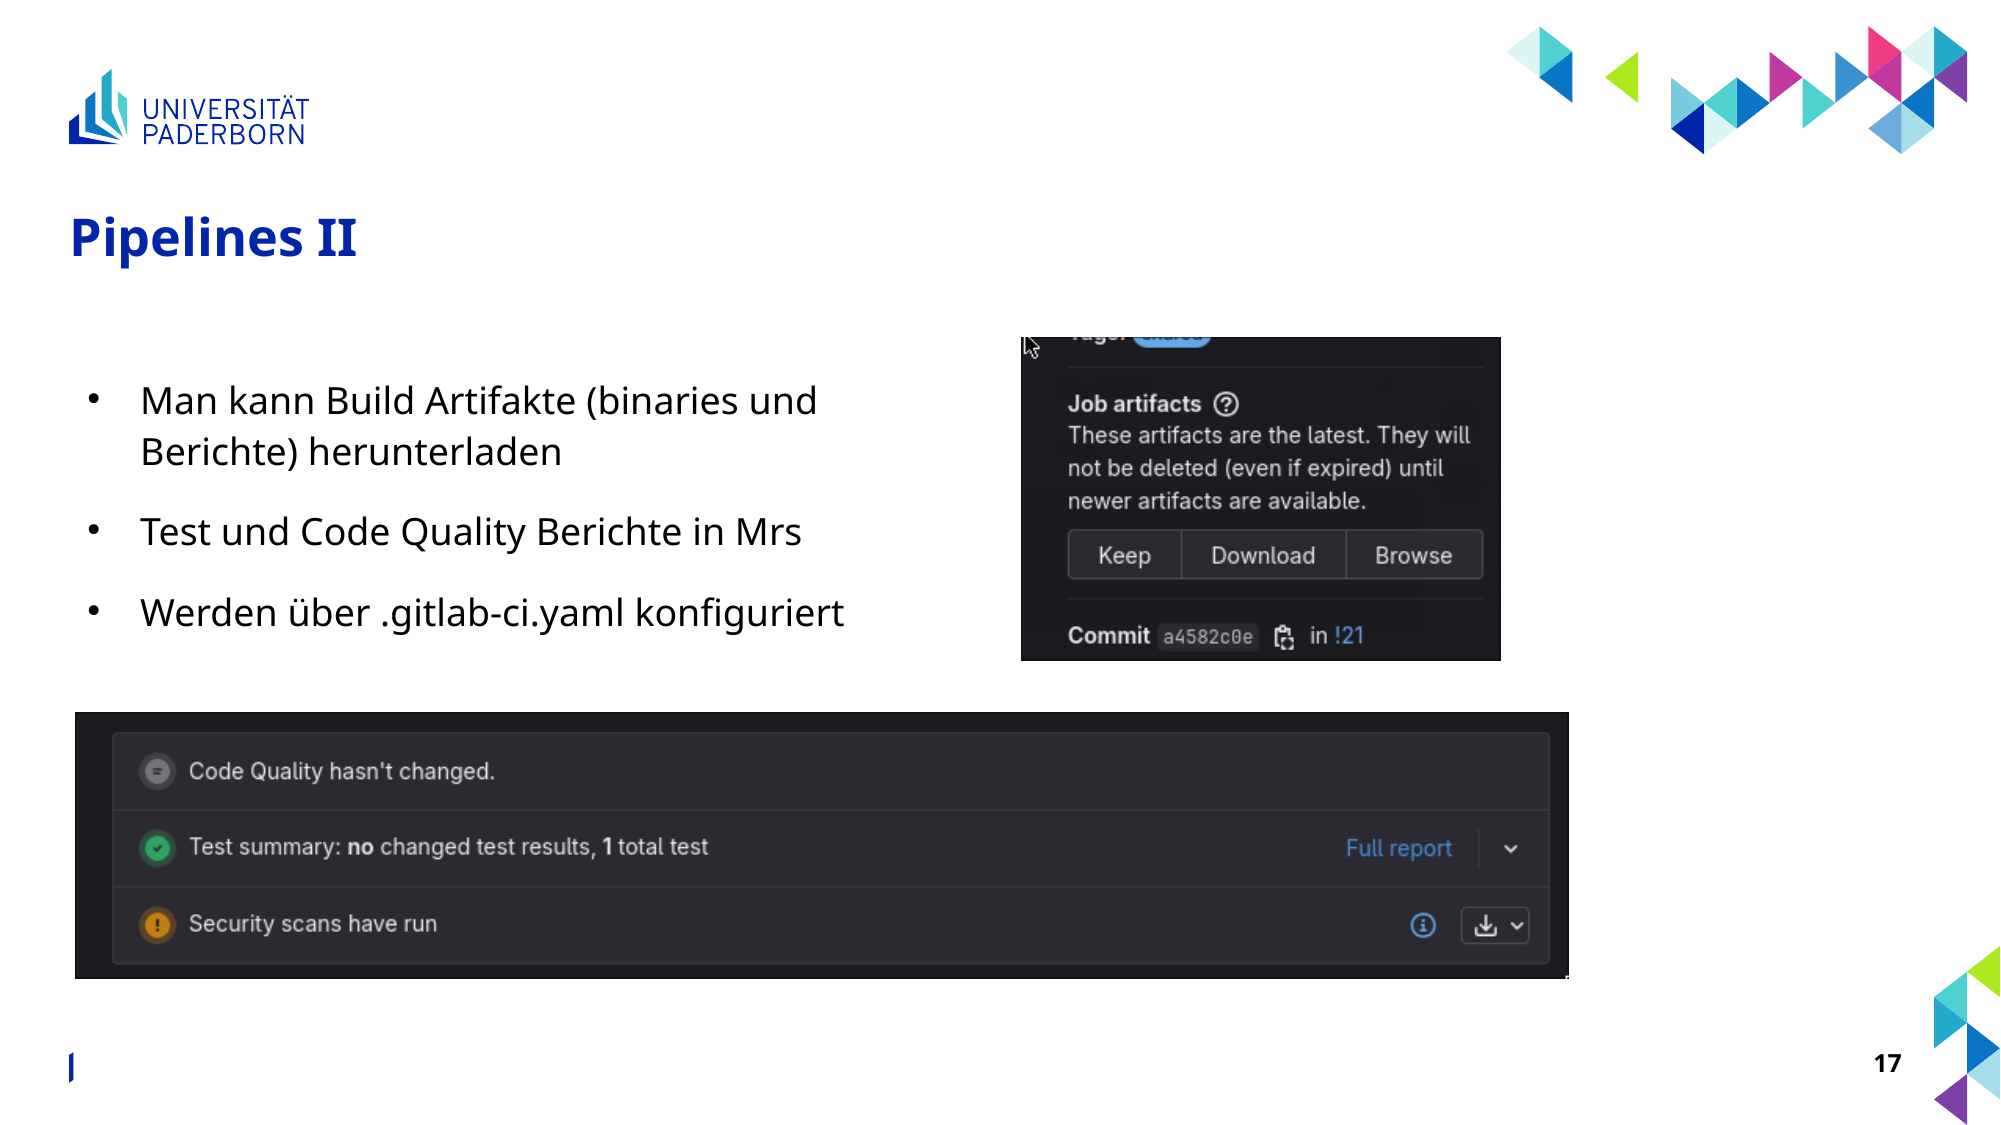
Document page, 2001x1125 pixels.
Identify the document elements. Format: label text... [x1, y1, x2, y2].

picture [75, 712, 1569, 979]
title Pipelines II [69, 204, 1931, 347]
picture [1021, 337, 1501, 661]
list Man kann Build Artifakte (binaries und Berichte) herunterladen Test und Code Quality Berichte in Mrs Werden über .gitlab-ci.yaml konfiguriert [69, 371, 953, 998]
